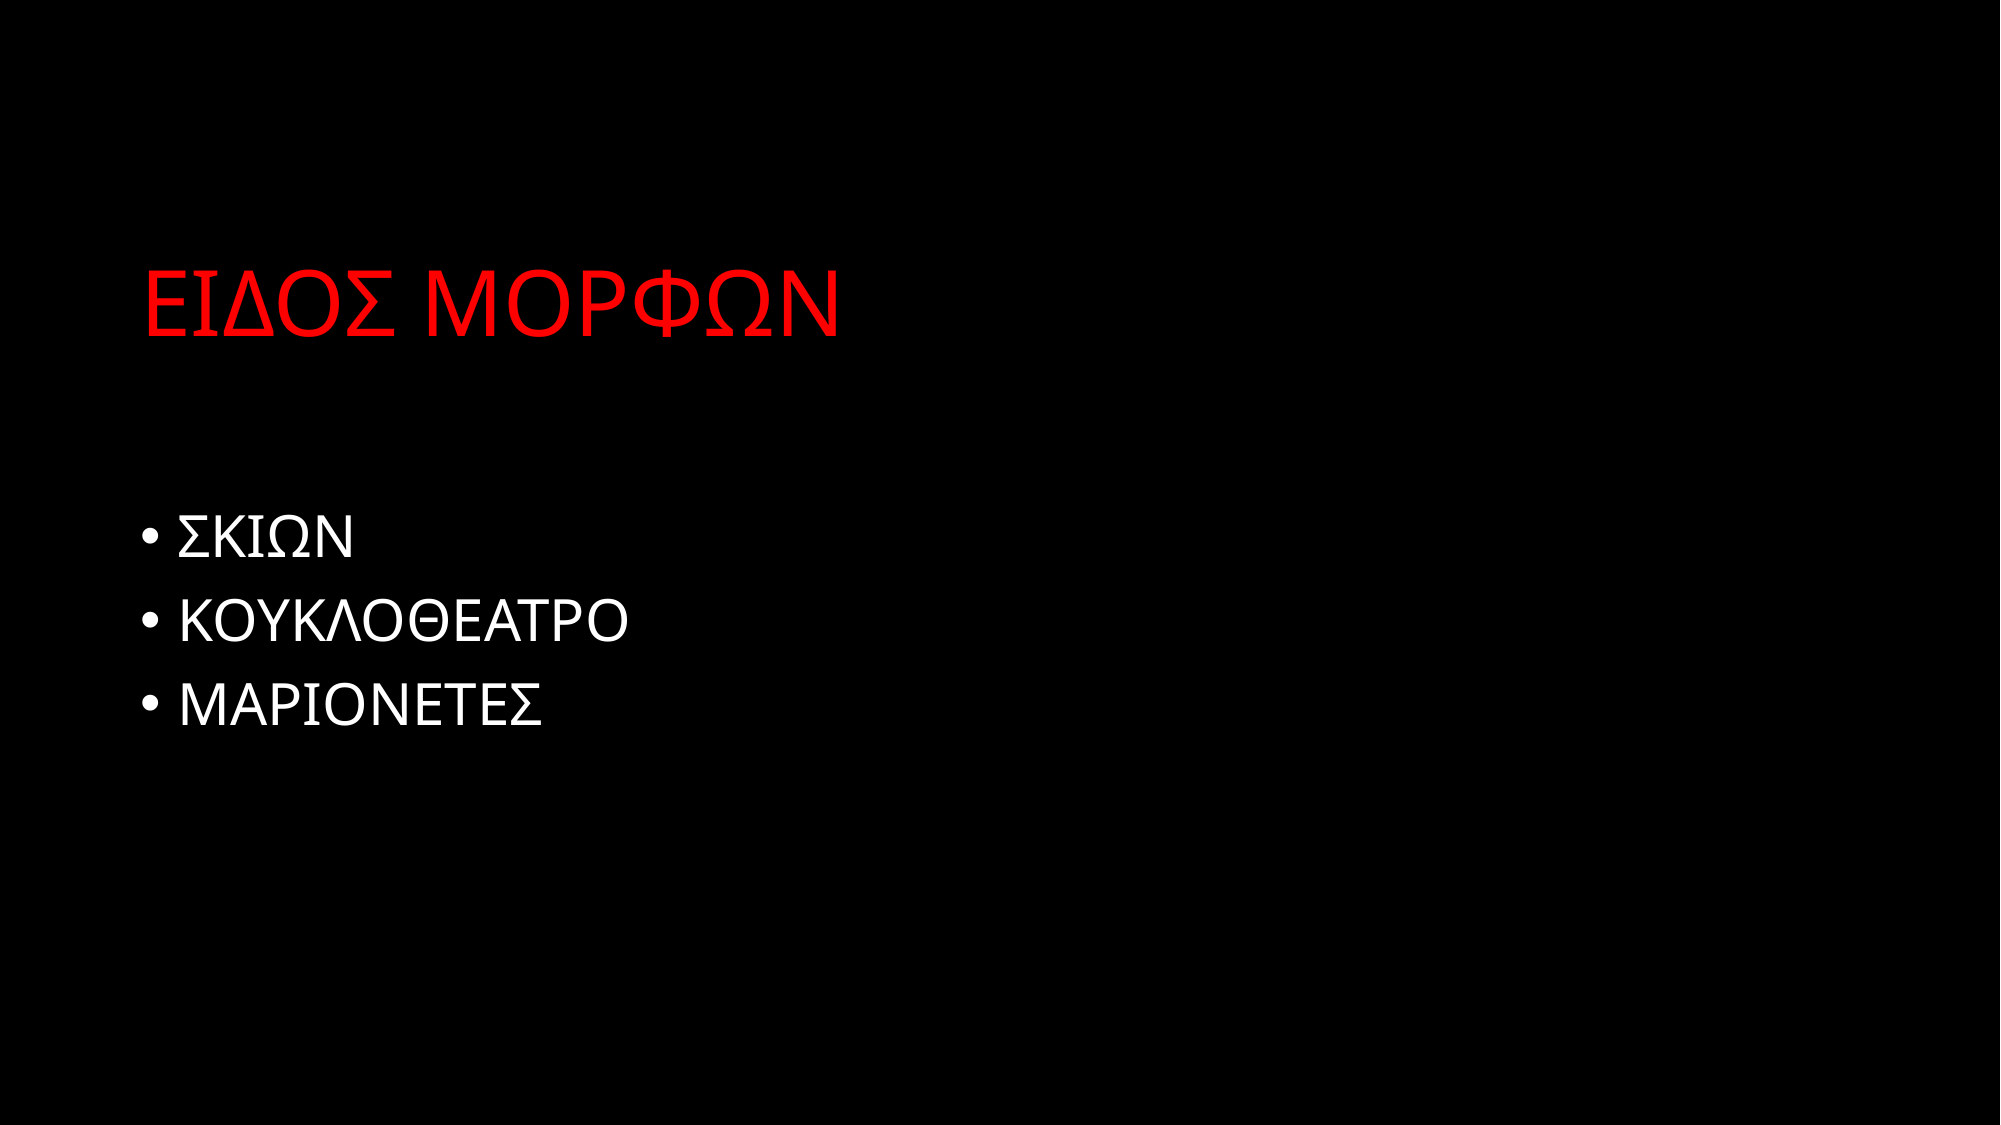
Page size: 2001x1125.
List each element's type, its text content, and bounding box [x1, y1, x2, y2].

list ΣΚΙΩΝ ΚΟΥΚΛΟΘΕΑΤΡΟ ΜΑΡΙΟΝΕΤΕΣ [125, 500, 1876, 832]
title ΕΙΔΟΣ ΜΟΡΦΩΝ [125, 249, 1191, 387]
